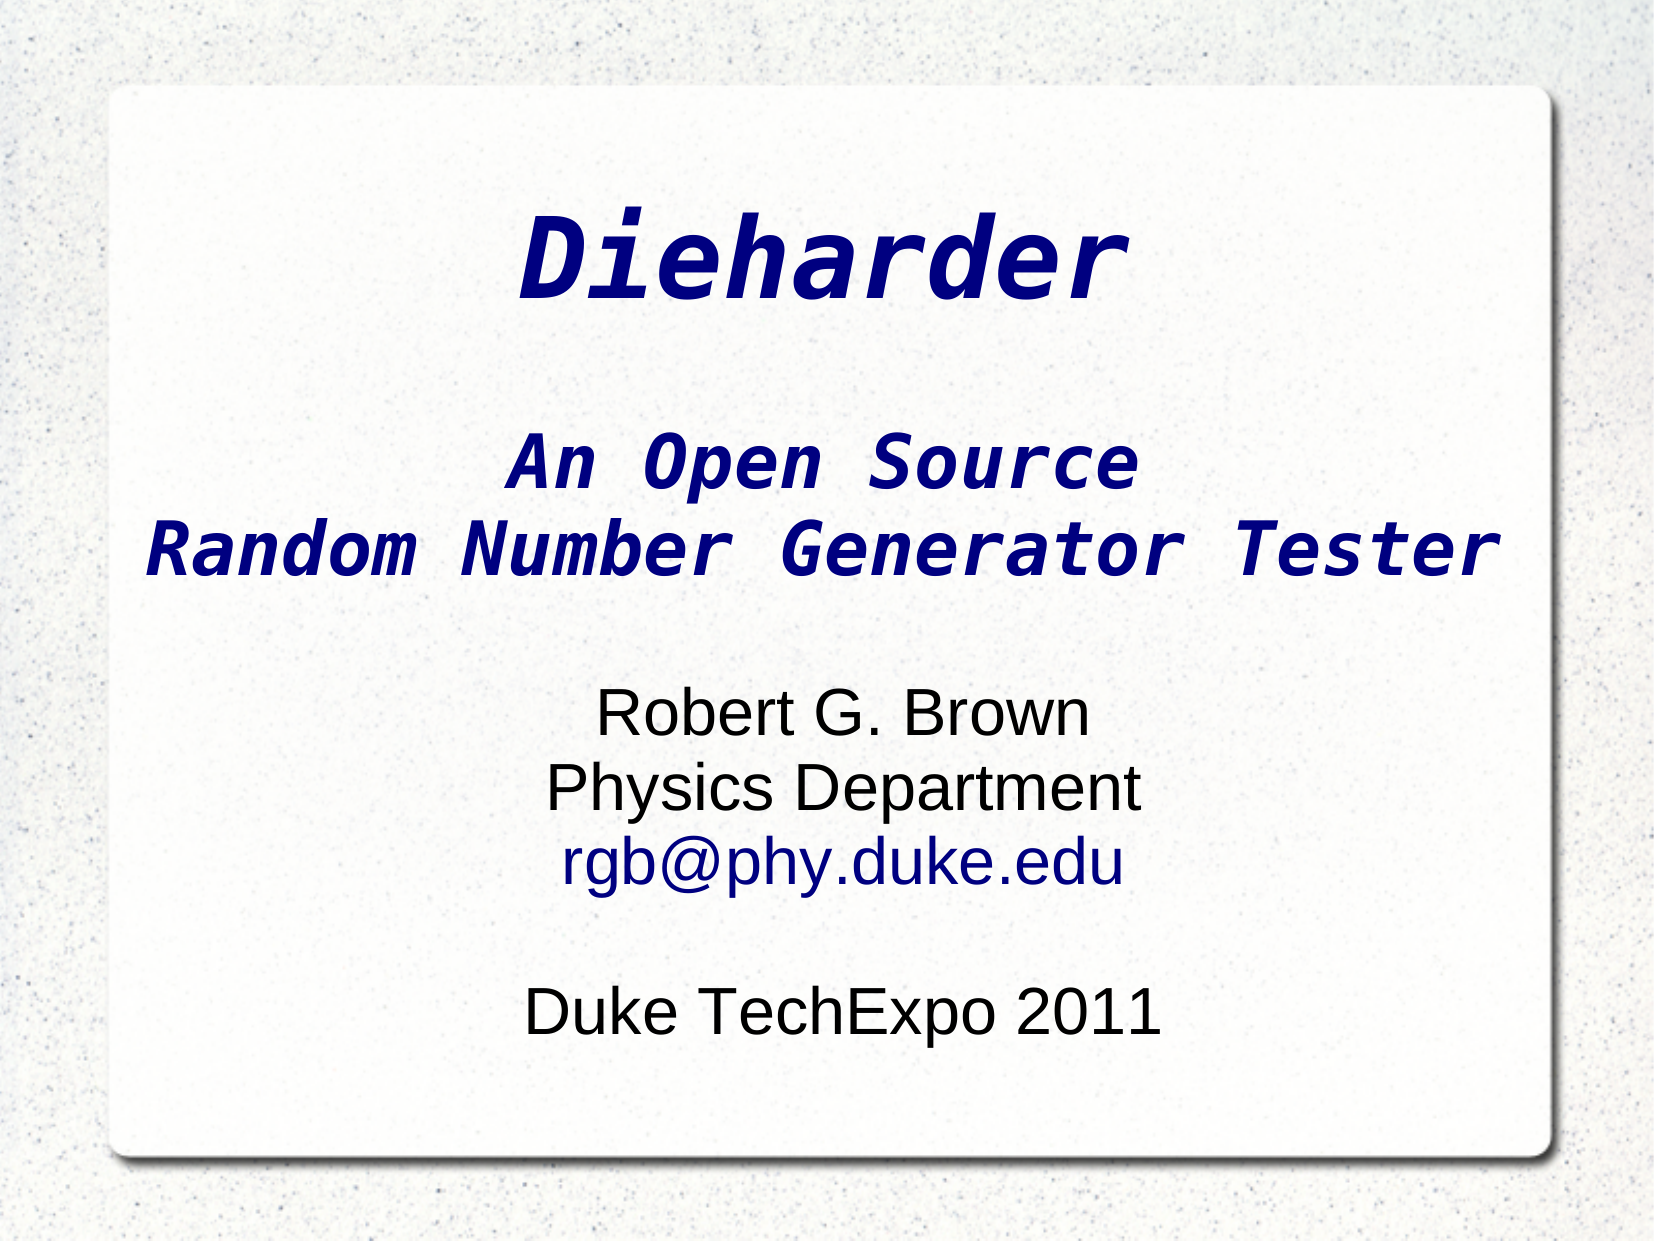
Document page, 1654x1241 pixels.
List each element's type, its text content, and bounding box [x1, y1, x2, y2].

picture [0, 0, 1654, 1241]
title Dieharder An Open Source Random Number Generator Tester [37, 150, 1613, 638]
subtitle Robert G. Brown Physics Department rgb@phy.duke.edu Duke TechExpo 2011 [187, 600, 1501, 1199]
